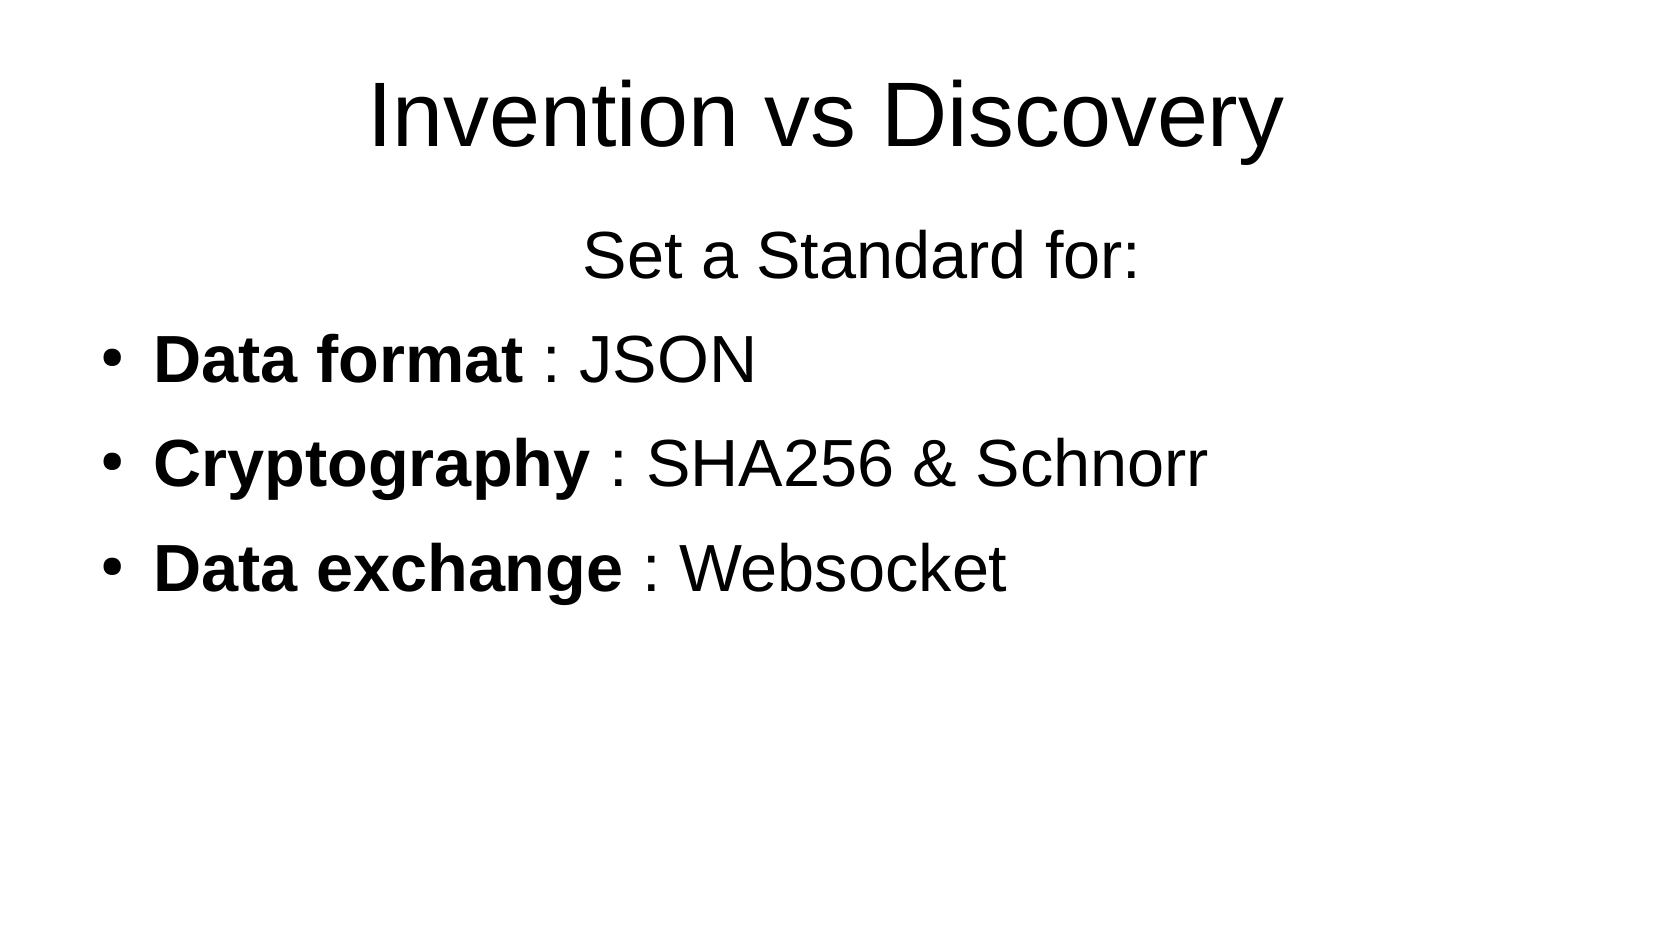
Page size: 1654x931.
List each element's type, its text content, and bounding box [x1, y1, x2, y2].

title Invention vs Discovery [82, 37, 1571, 193]
list Set a Standard for: Data format : JSON Cryptography : SHA256 & Schnorr Data exchange : Websocket [82, 217, 1571, 758]
